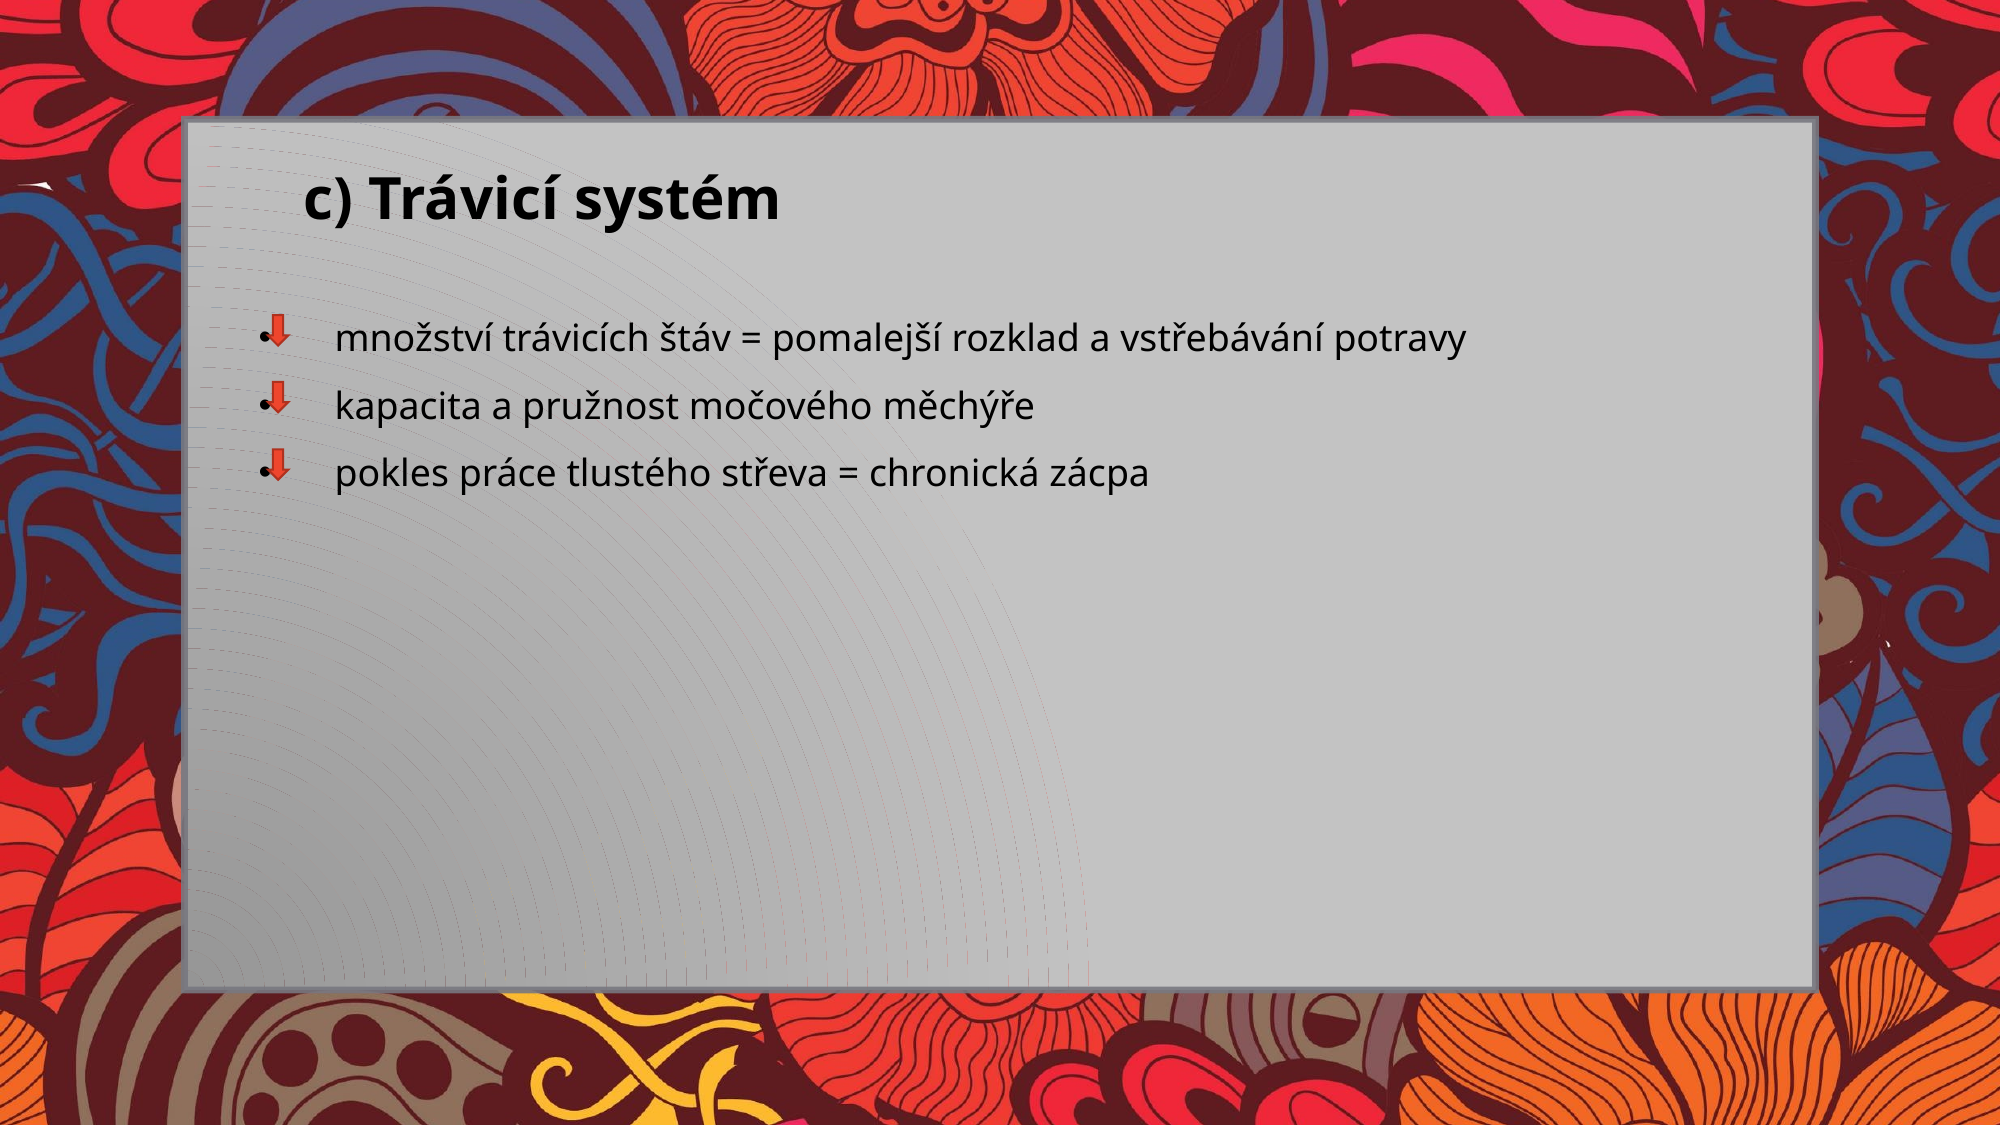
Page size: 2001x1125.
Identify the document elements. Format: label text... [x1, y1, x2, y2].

picture [0, 0, 2000, 1125]
text_box c) Trávicí systém množství trávicích štáv = pomalejší rozklad a vstřebávání potravy kapacita a pružnost močového měchýře pokles práce tlustého střeva = chronická zácpa [184, 119, 1816, 990]
text_box [267, 449, 289, 480]
text_box [267, 315, 289, 346]
text_box [267, 381, 289, 413]
